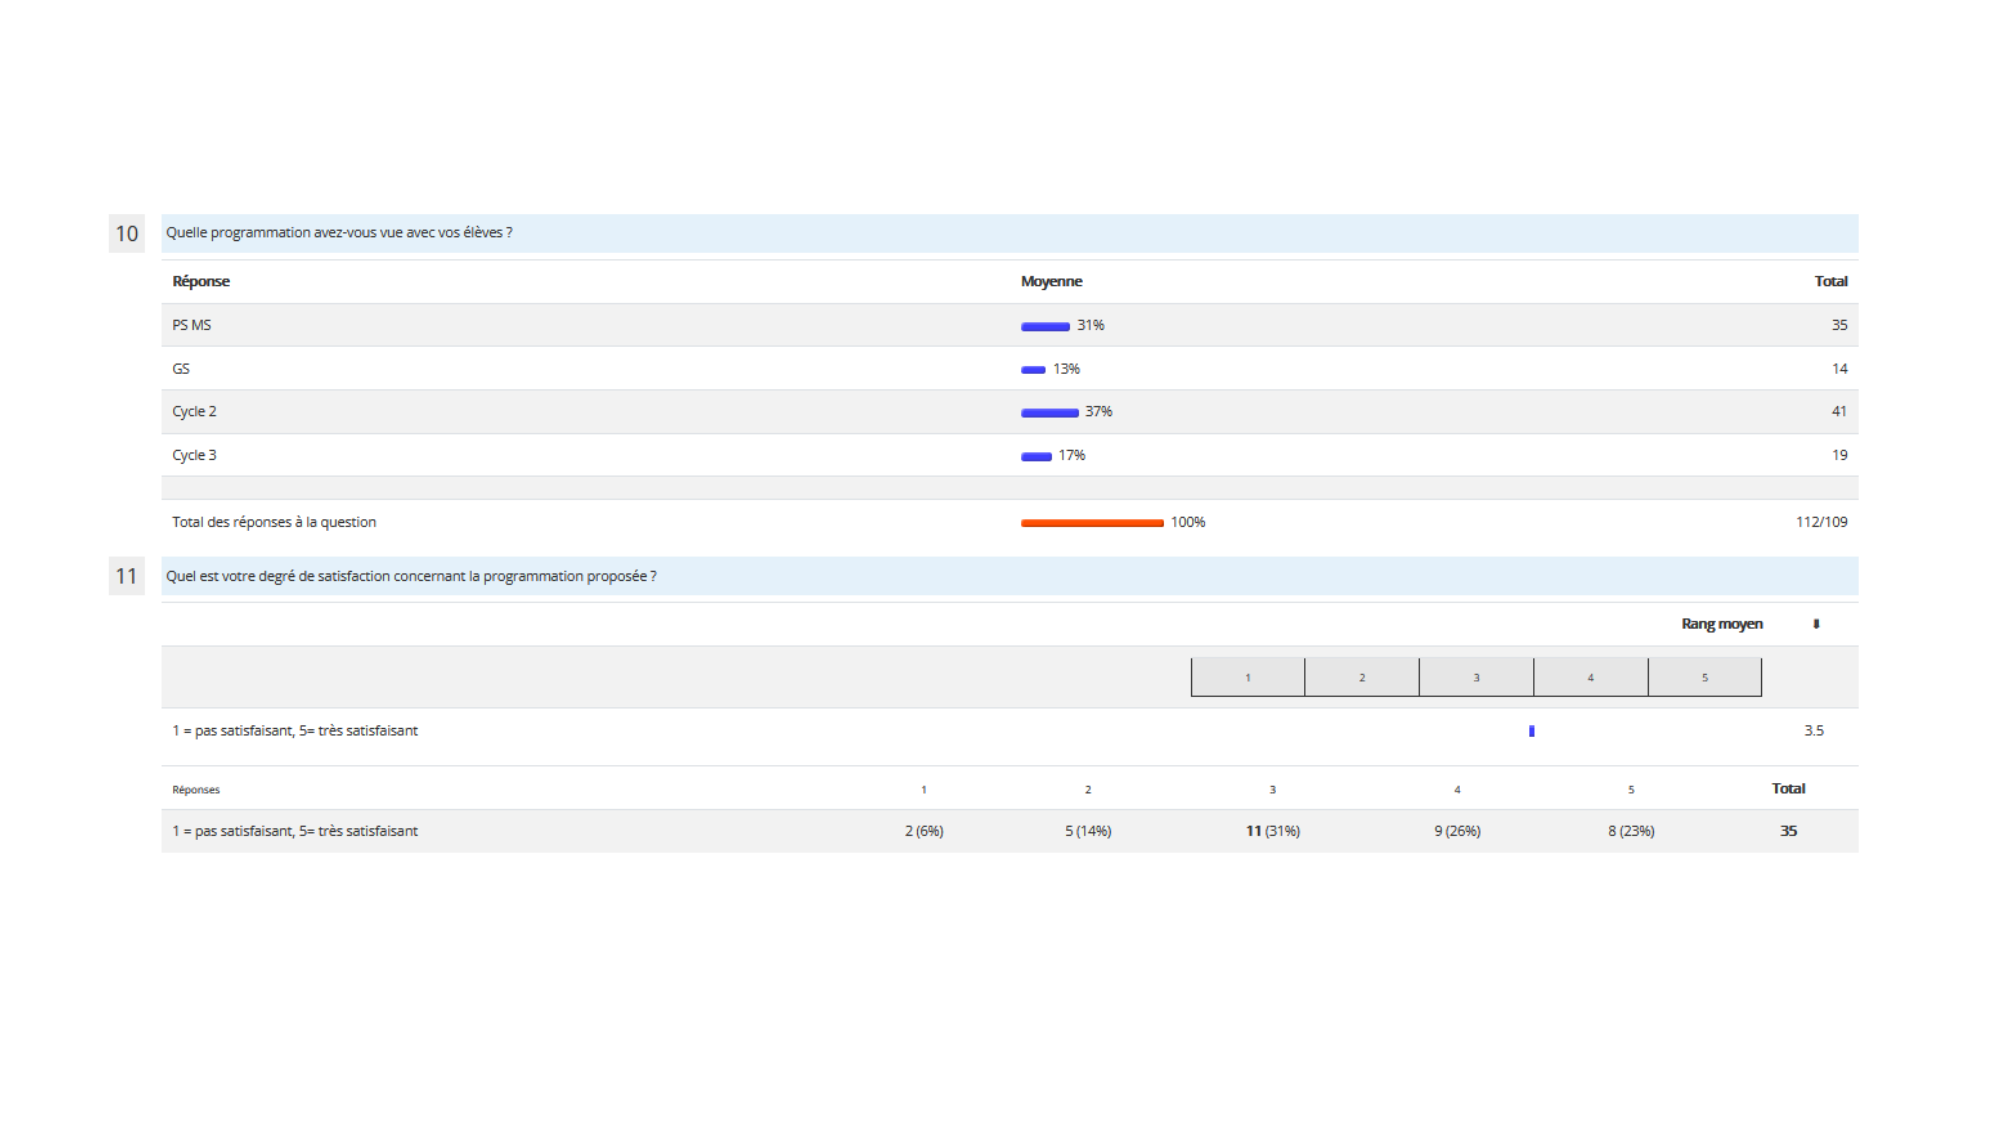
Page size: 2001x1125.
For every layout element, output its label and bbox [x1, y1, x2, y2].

picture [100, 204, 1873, 867]
